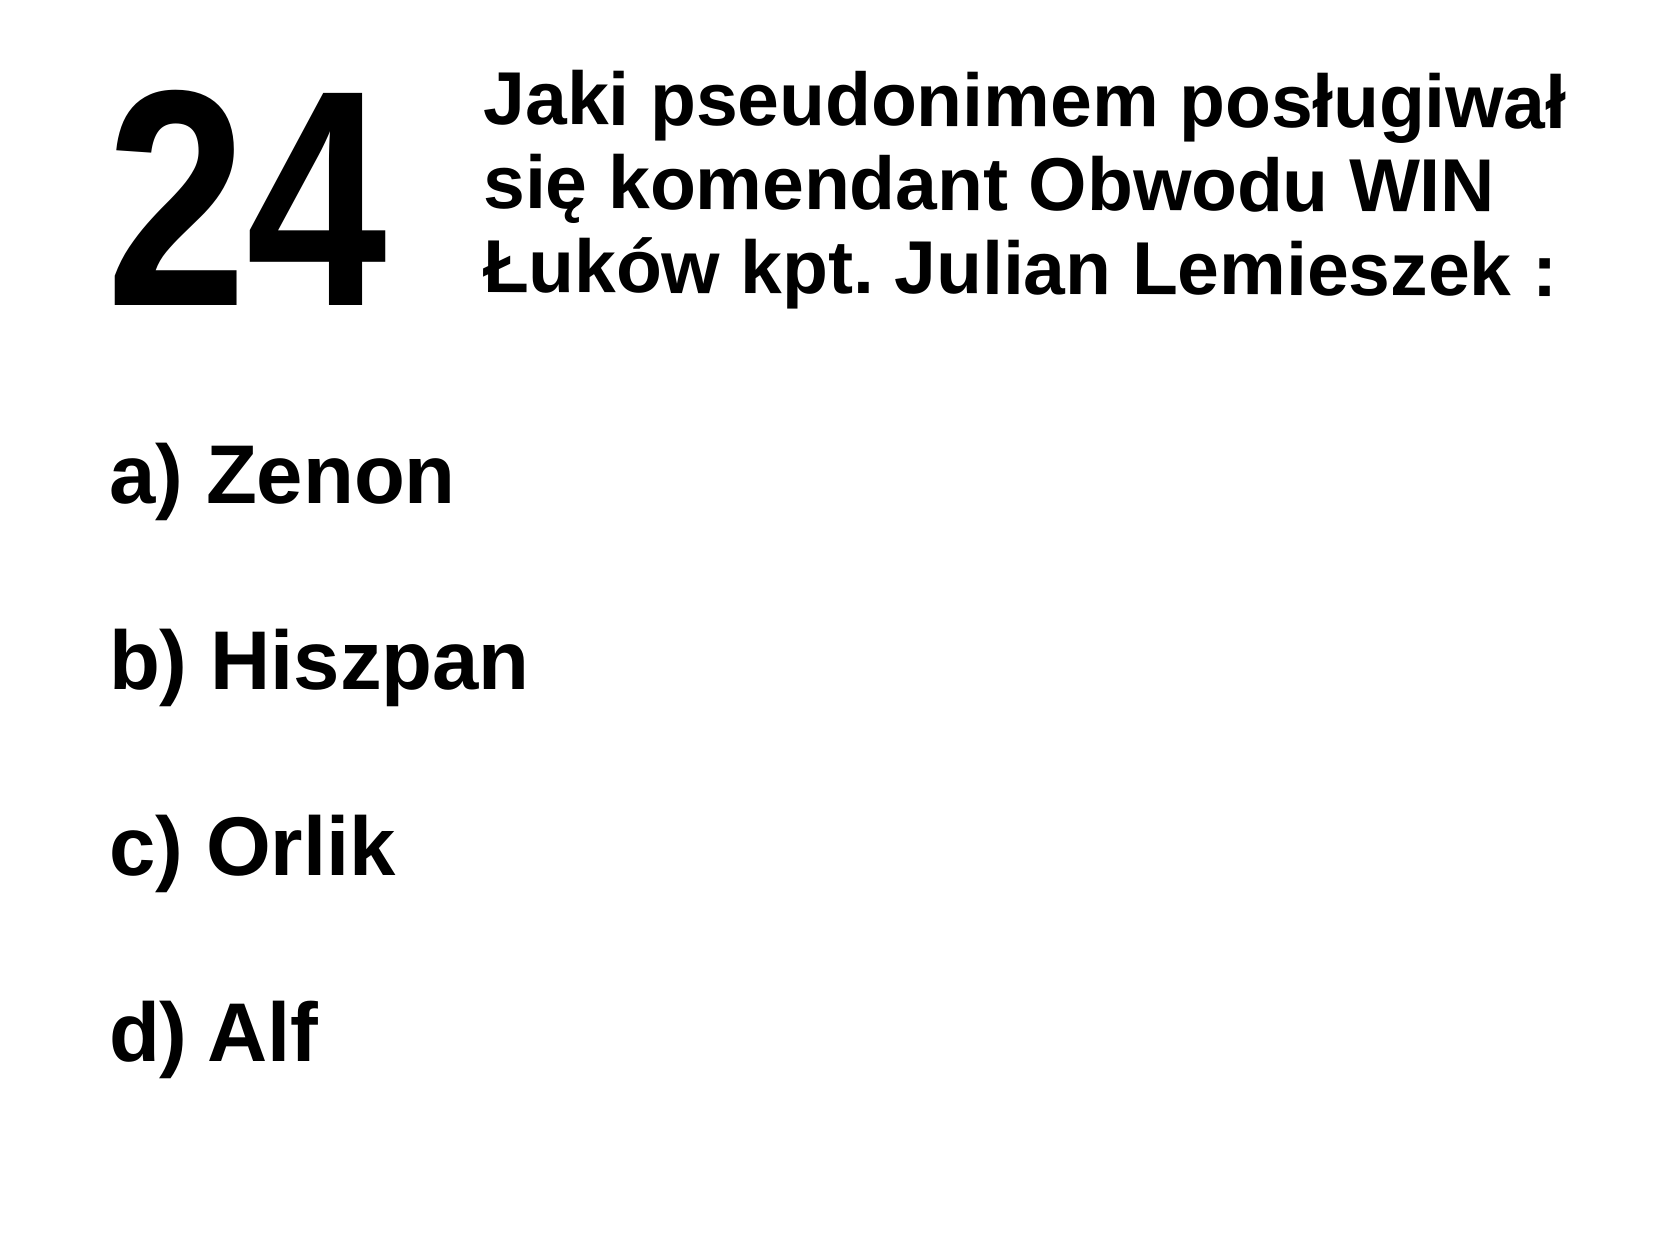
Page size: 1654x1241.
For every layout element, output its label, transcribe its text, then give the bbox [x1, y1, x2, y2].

text_box 24 [8, 9, 485, 308]
text_box Jaki pseudonimem posługiwał się komendant Obwodu WIN Łuków kpt. Julian Lemieszek : [482, 56, 1615, 372]
text_box a) Zenon b) Hiszpan c) Orlik d) Alf [94, 420, 1453, 1158]
